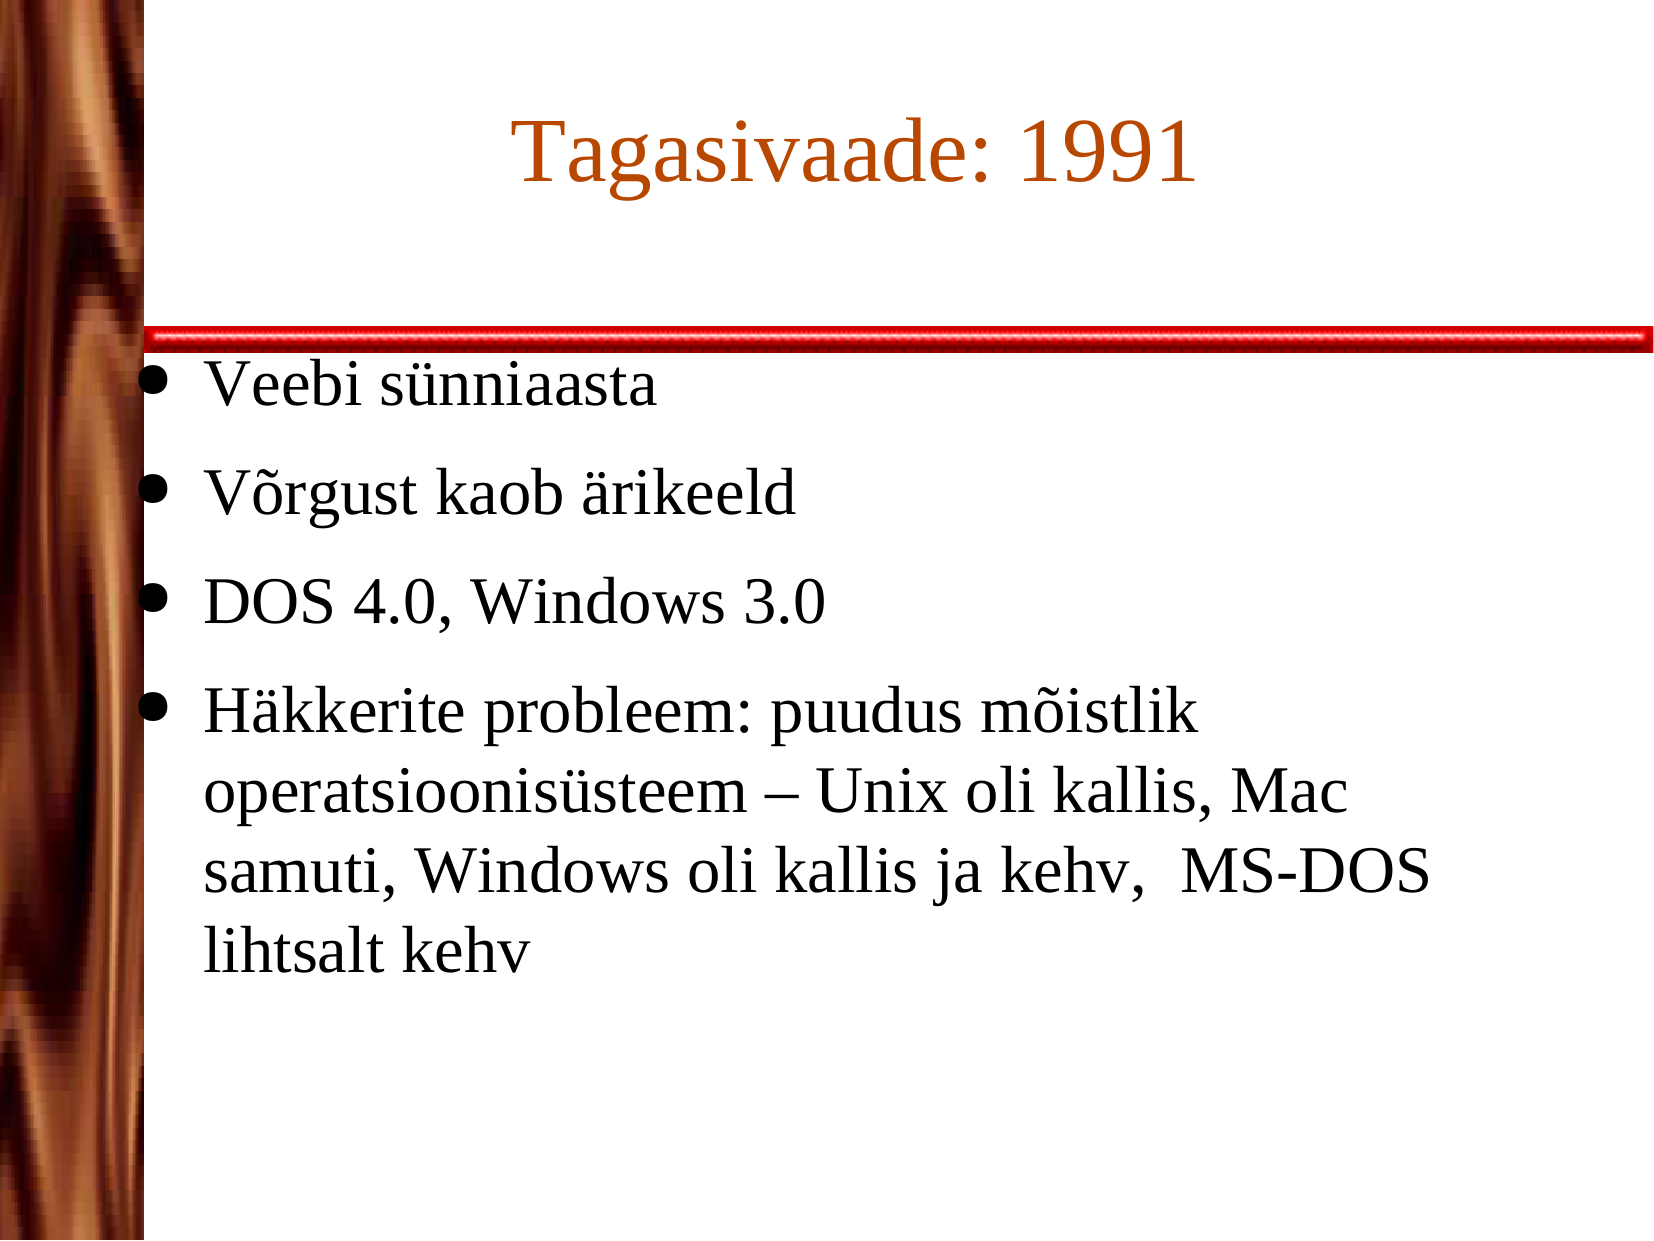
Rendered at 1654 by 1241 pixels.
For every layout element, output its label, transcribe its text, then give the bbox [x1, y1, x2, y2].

list Veebi sünniaasta Võrgust kaob ärikeeld DOS 4.0, Windows 3.0 Häkkerite probleem: puudus mõistlik operatsioonisüsteem – Unix oli kallis, Mac samuti, Windows oli kallis ja kehv, MS-DOS lihtsalt kehv [121, 344, 1533, 1126]
picture [0, 0, 1654, 1240]
title Tagasivaade: 1991 [172, 44, 1585, 257]
